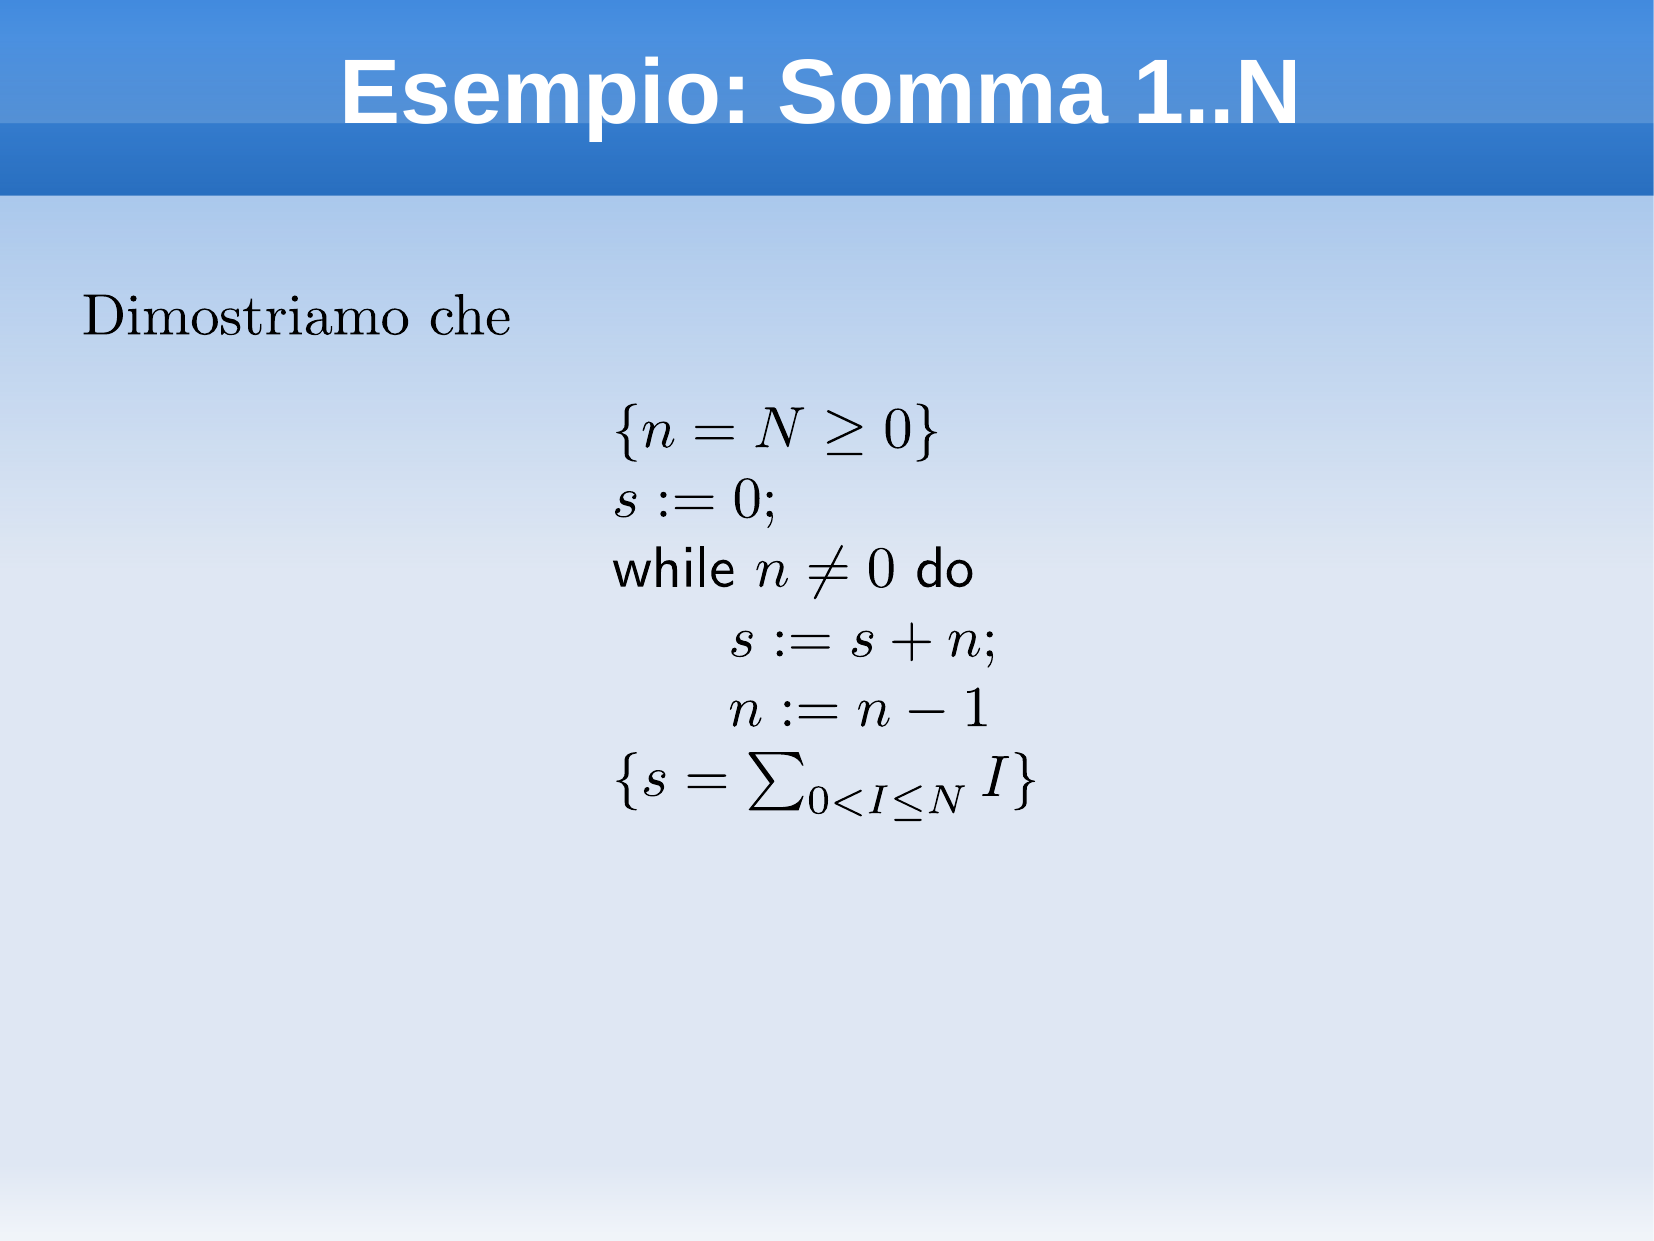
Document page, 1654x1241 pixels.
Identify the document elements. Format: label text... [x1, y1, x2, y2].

title Esempio: Somma 1..N [76, 0, 1565, 196]
picture [0, 0, 1654, 1241]
text_box [81, 293, 1040, 822]
